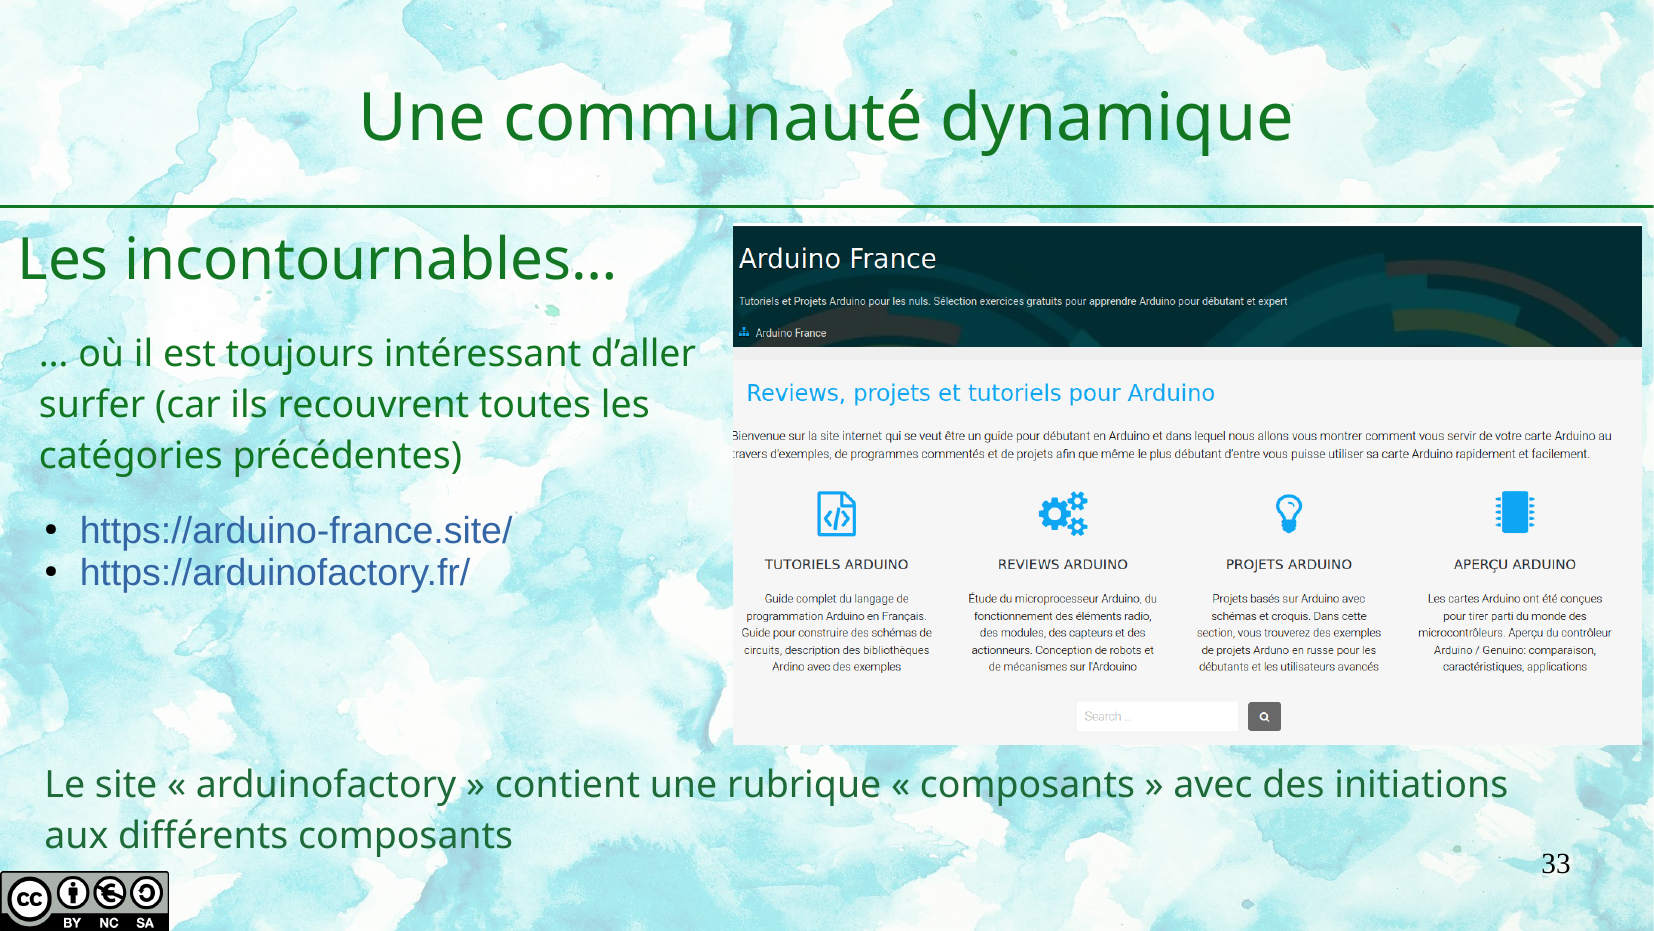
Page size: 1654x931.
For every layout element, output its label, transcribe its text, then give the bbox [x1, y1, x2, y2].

list Les incontournables… [17, 217, 1506, 325]
text_box Le site « arduinofactory » contient une rubrique « composants » avec des initiations aux différents composants [29, 750, 1595, 869]
text_box … où il est toujours intéressant d’aller surfer (car ils recouvrent toutes les catégories précédentes) [24, 319, 733, 488]
picture [733, 223, 1642, 745]
title Une communauté dynamique [82, 37, 1571, 193]
text_box https://arduino-france.site/ https://arduinofactory.fr/ [29, 501, 650, 601]
picture [0, 871, 169, 931]
